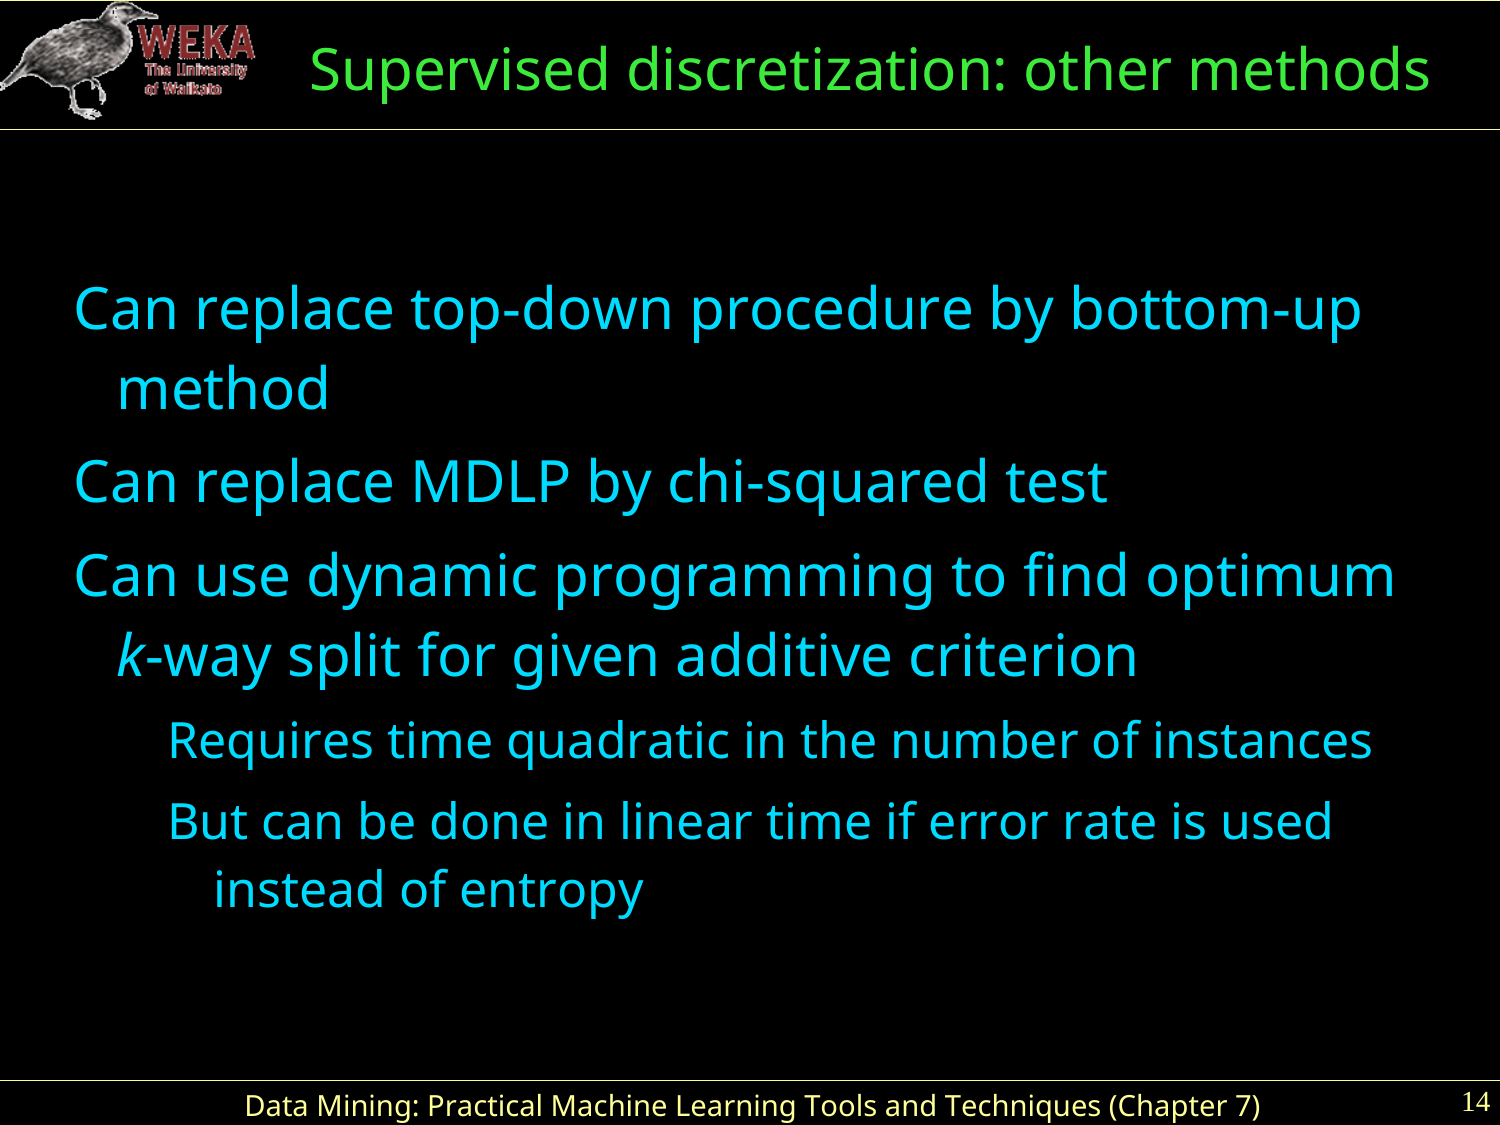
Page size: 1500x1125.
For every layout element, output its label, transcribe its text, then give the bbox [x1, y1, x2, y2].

title Supervised discretization: other methods [294, 0, 1500, 148]
text_box Can replace top-down procedure by bottom-up method Can replace MDLP by chi-squared test Can use dynamic programming to find optimum k-way split for given additive criterion Requires time quadratic in the number of instances But can be done in linear time if error rate is used instead of entropy [59, 260, 1447, 936]
picture [0, 1, 266, 129]
